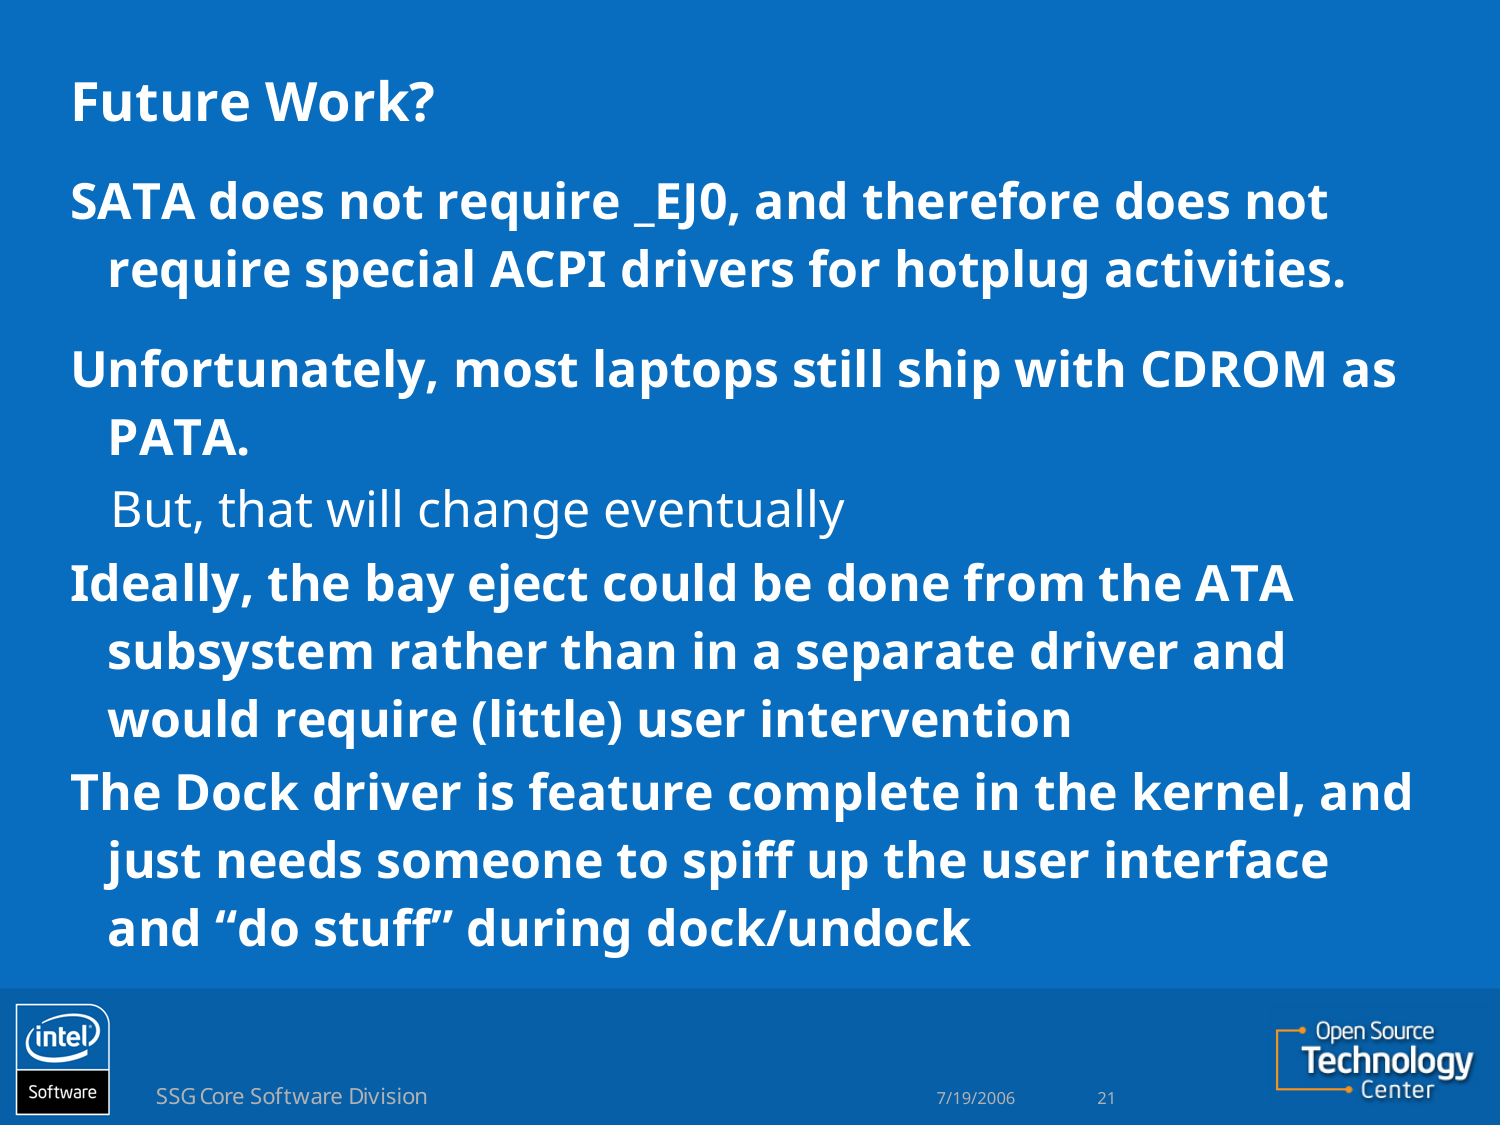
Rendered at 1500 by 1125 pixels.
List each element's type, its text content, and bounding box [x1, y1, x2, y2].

picture [0, 0, 1500, 1125]
title Future Work? [70, 46, 1428, 155]
list SATA does not require _EJ0, and therefore does not require special ACPI drivers for hotplug activities. Unfortunately, most laptops still ship with CDROM as PATA. But, that will change eventually Ideally, the bay eject could be done from the ATA subsystem rather than in a separate driver and would require (little) user intervention The Dock driver is feature complete in the kernel, and just needs someone to spiff up the user interface and “do stuff” during dock/undock [70, 166, 1428, 1062]
